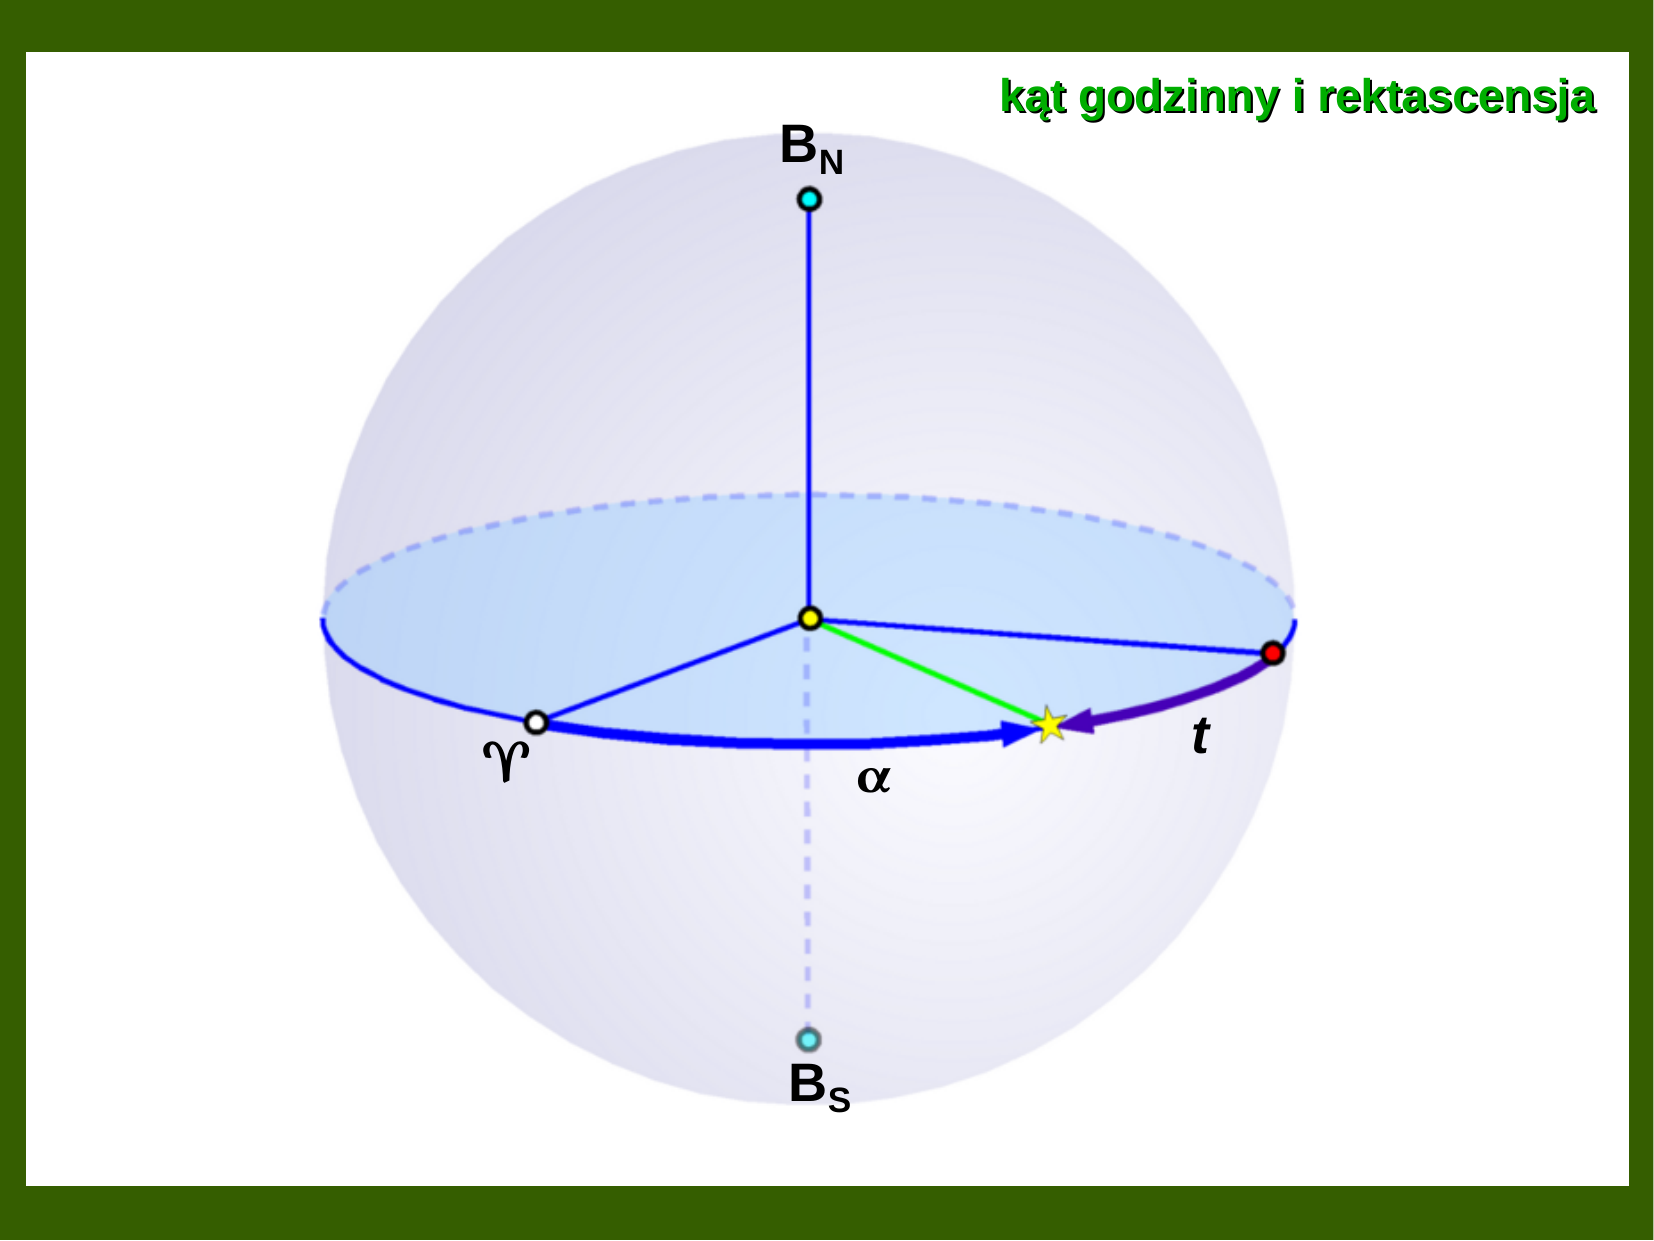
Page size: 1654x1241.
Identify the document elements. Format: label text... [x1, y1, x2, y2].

text_box α [841, 736, 907, 814]
text_box BS [773, 1044, 867, 1128]
text_box ♈ [467, 719, 546, 797]
text_box t [1176, 696, 1224, 773]
text_box kąt godzinny i rektascensja [984, 62, 1611, 129]
picture [26, 52, 1629, 1186]
text_box BN [764, 106, 860, 190]
